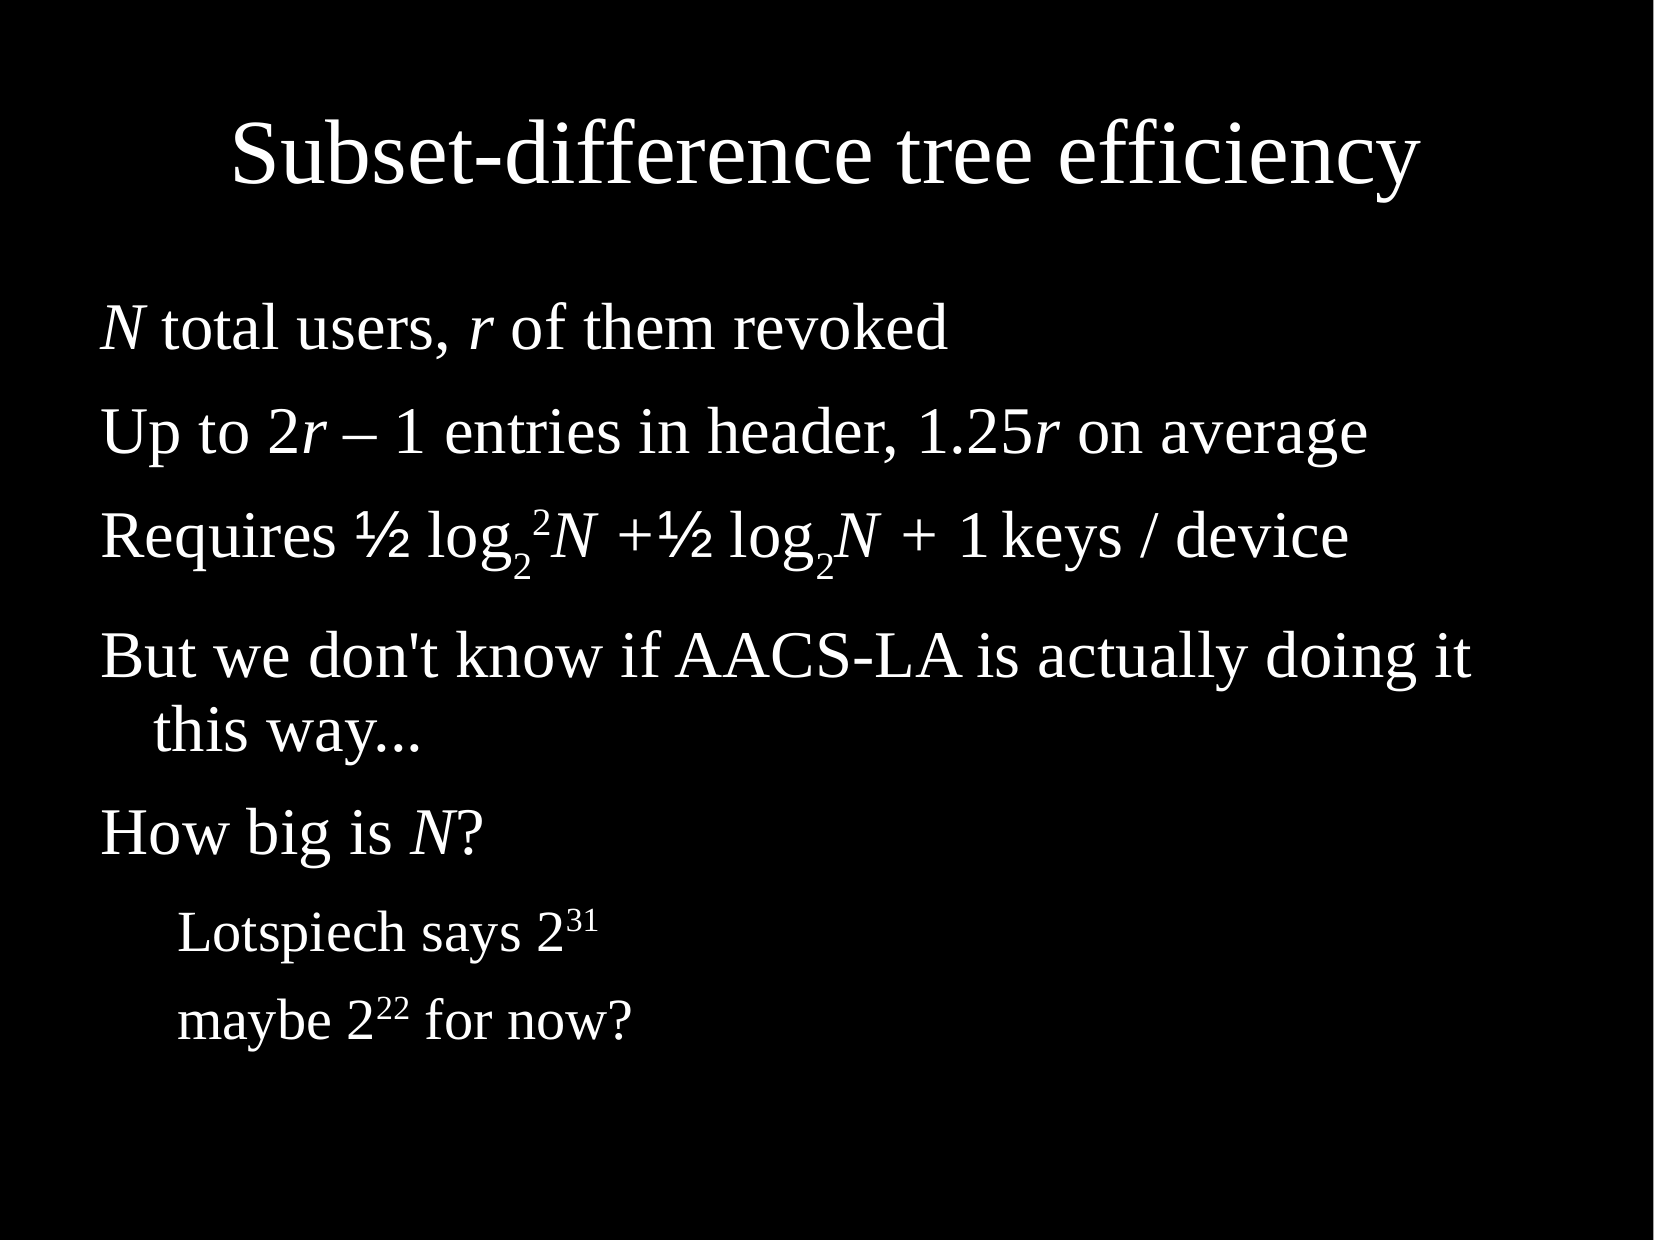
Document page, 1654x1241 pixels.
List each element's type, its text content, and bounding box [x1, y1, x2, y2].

list N total users, r of them revoked Up to 2r – 1 entries in header, 1.25r on average Requires ½ log22N +½ log2N + 1 keys / device But we don't know if AACS-LA is actually doing it this way... How big is N? Lotspiech says 231 maybe 222 for now? [82, 290, 1571, 1157]
title Subset-difference tree efficiency [82, 45, 1571, 261]
